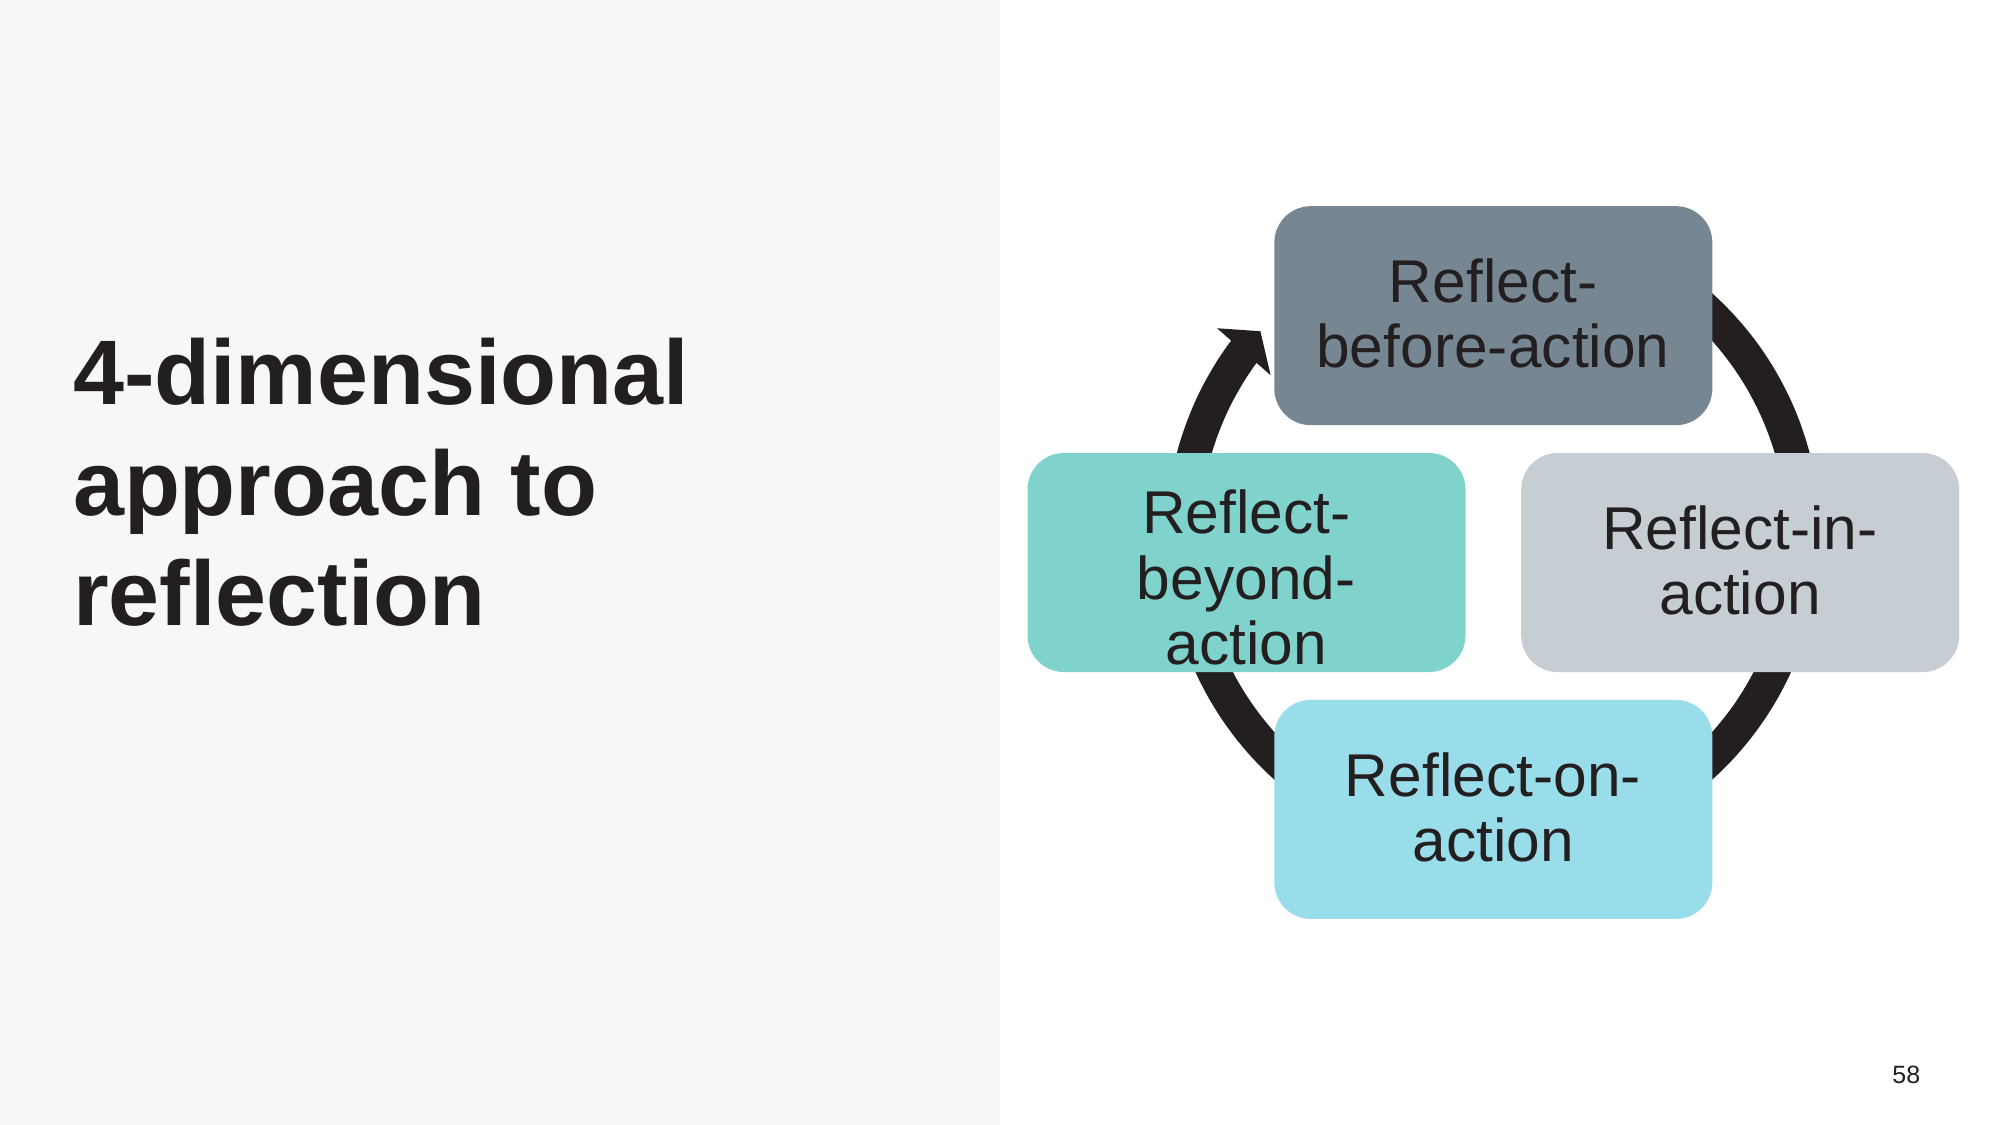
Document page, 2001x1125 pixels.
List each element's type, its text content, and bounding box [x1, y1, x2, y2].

text_box [1713, 673, 1790, 778]
title 4-dimensional approach to reflection [58, 305, 1001, 683]
text_box [1177, 329, 1270, 453]
text_box Reflect-in-action [1521, 453, 1960, 673]
text_box [1196, 673, 1274, 779]
text_box Reflect-before-action [1274, 206, 1713, 426]
text_box Reflect-on-action [1274, 699, 1713, 919]
text_box Reflect-beyond-action [1027, 453, 1466, 673]
text_box [1713, 295, 1809, 453]
